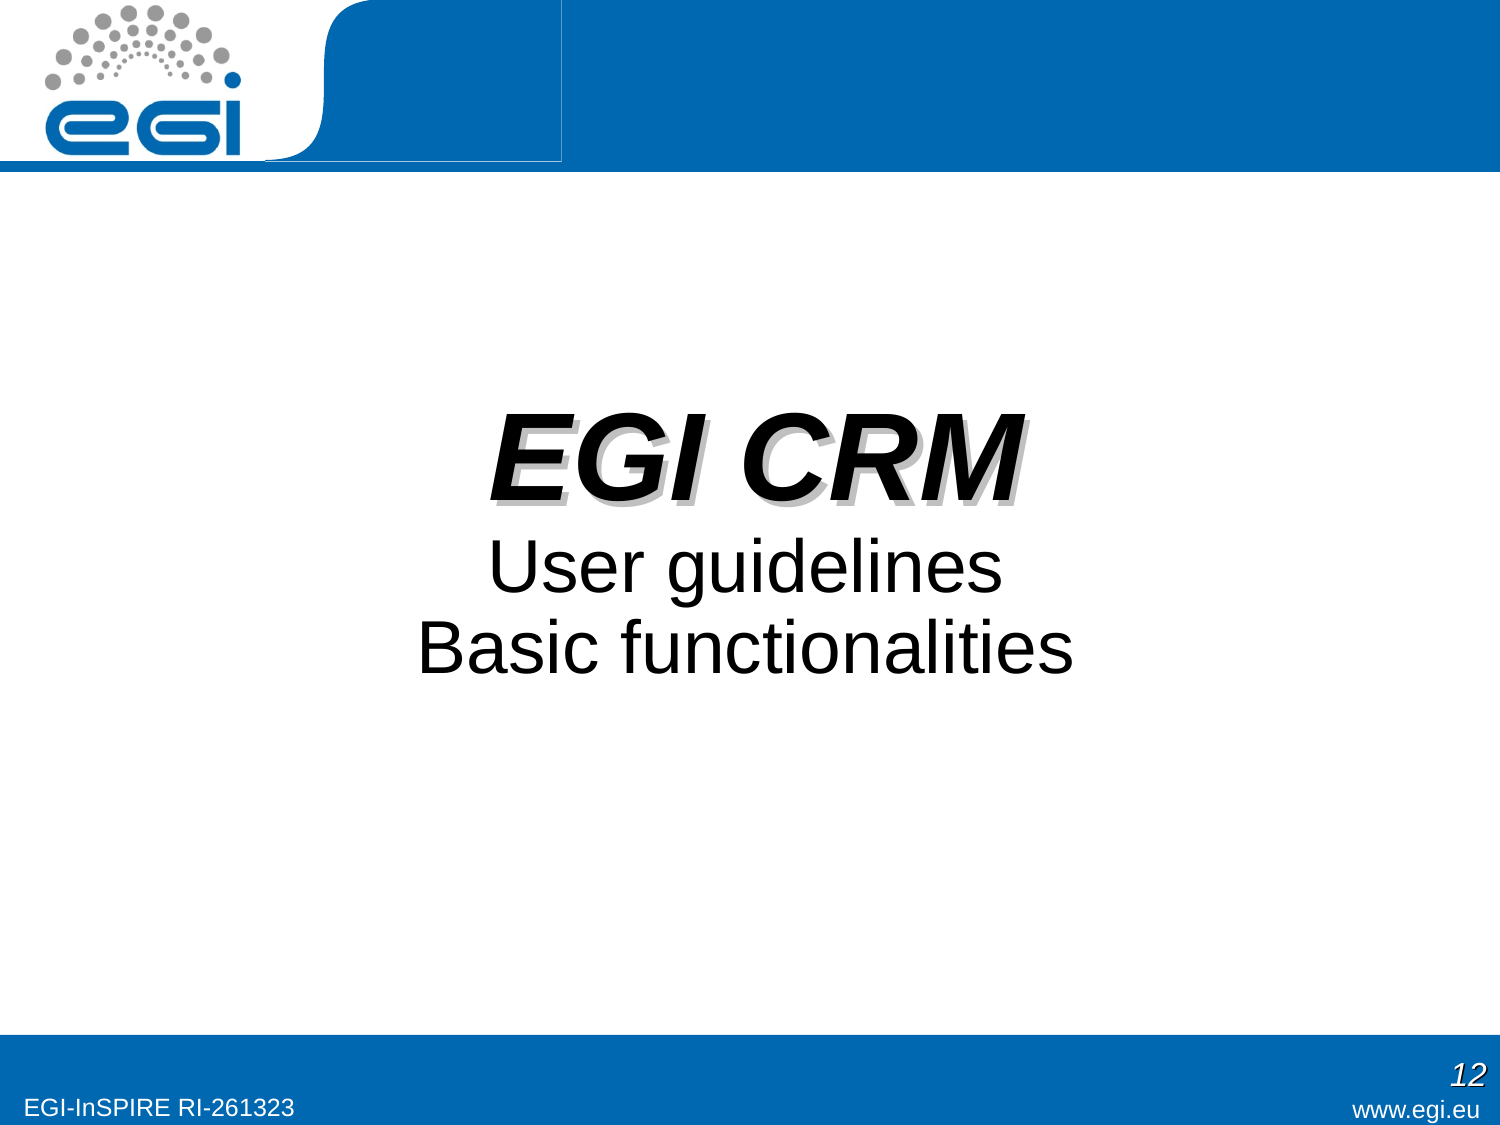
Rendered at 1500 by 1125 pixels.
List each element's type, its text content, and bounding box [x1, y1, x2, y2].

picture [0, 0, 265, 161]
title EGI CRM User guidelines Basic functionalities [9, 384, 1500, 697]
